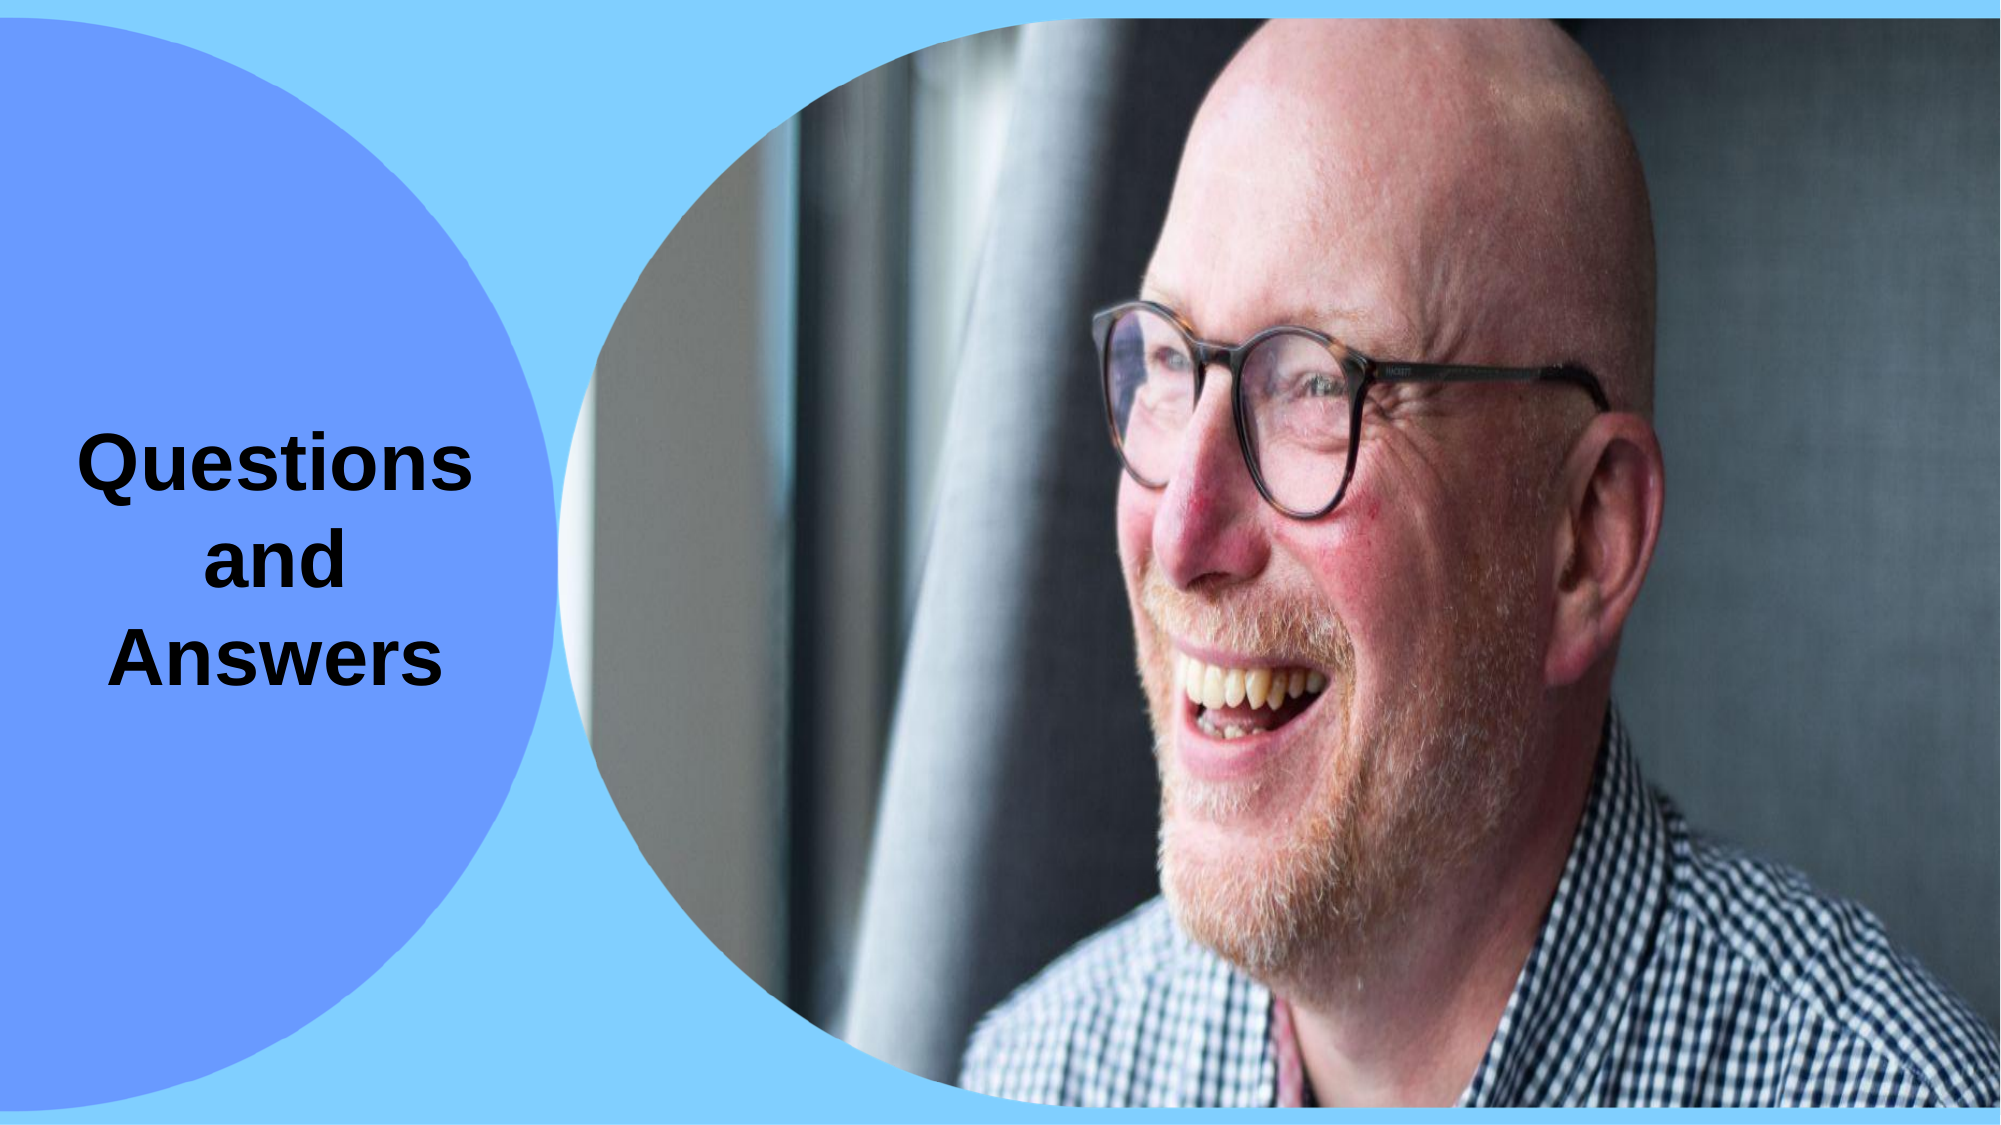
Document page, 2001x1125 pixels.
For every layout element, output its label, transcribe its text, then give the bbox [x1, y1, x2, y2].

title Questions and Answers [42, 405, 532, 706]
